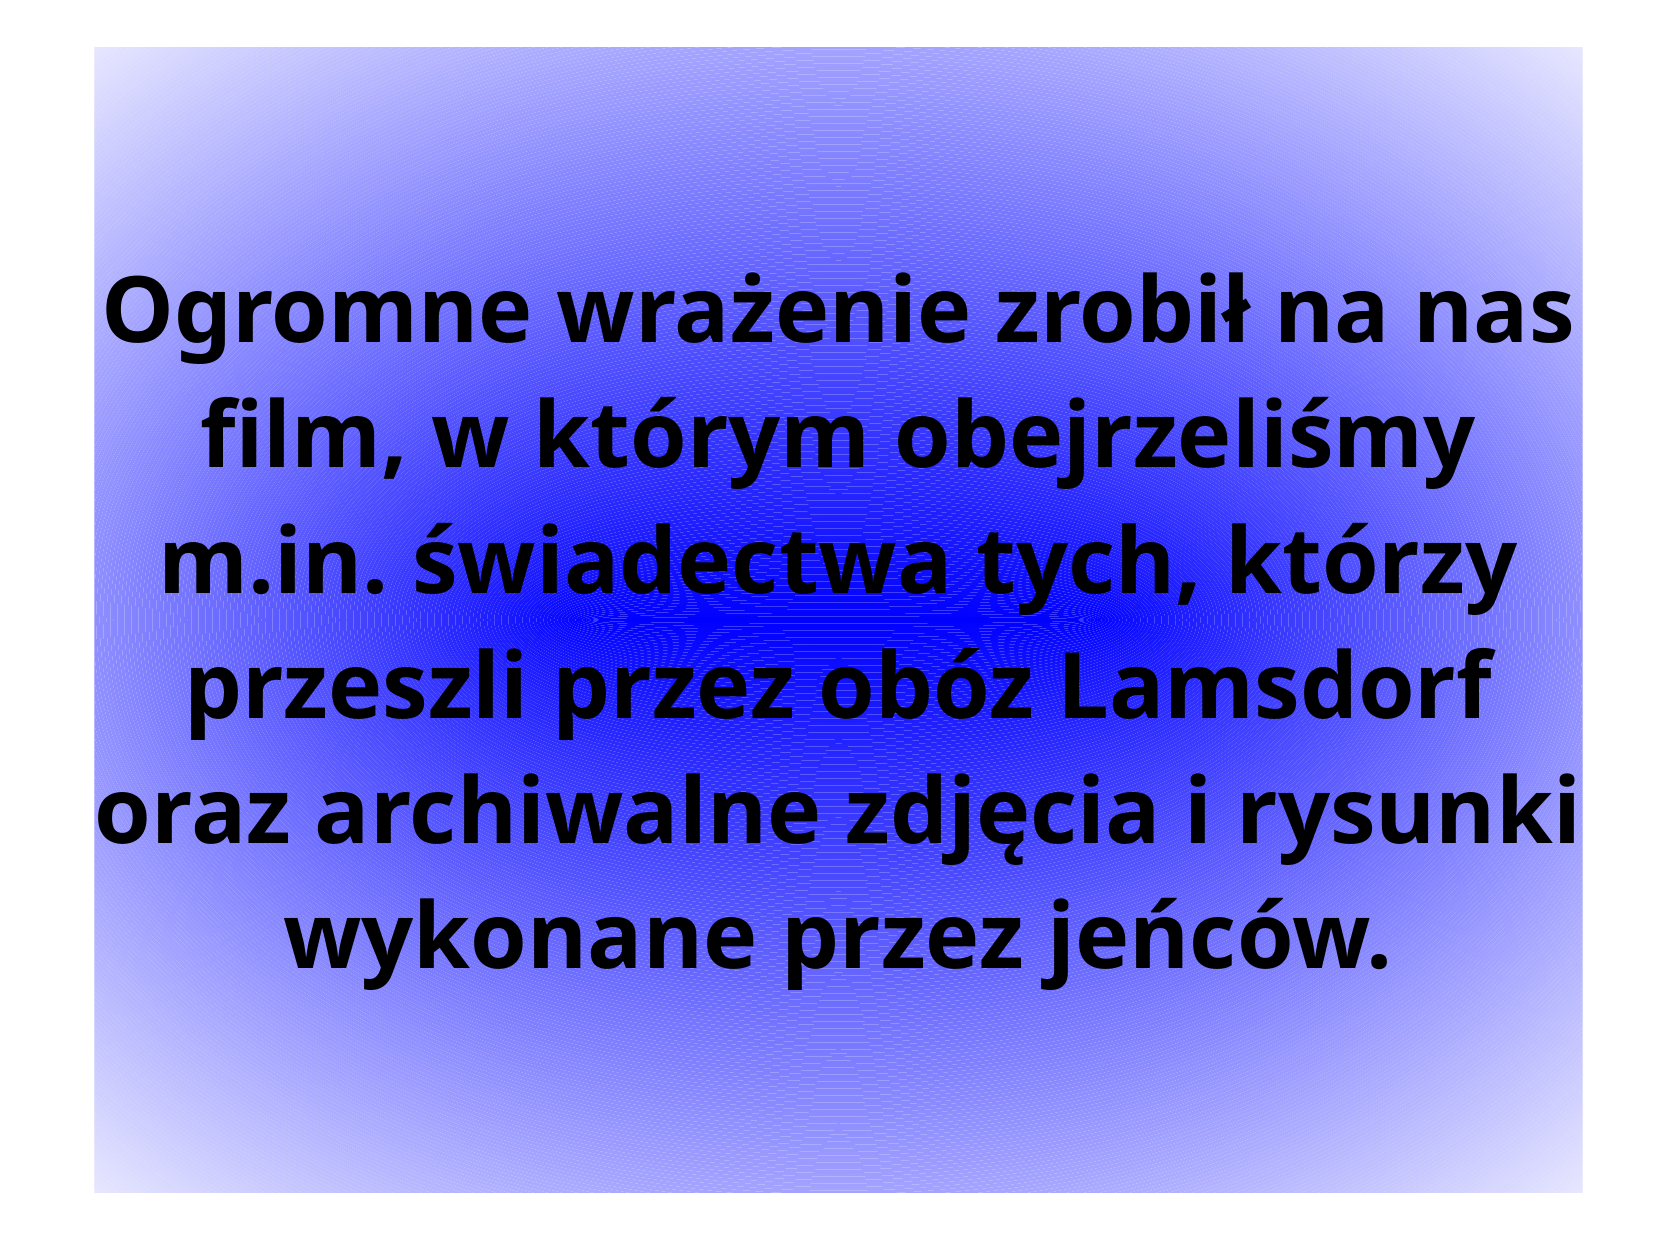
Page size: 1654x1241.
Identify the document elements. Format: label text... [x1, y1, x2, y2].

title Ogromne wrażenie zrobił na nas film, w którym obejrzeliśmy m.in. świadectwa tych, którzy przeszli przez obóz Lamsdorf oraz archiwalne zdjęcia i rysunki wykonane przez jeńców. [94, 47, 1583, 1193]
